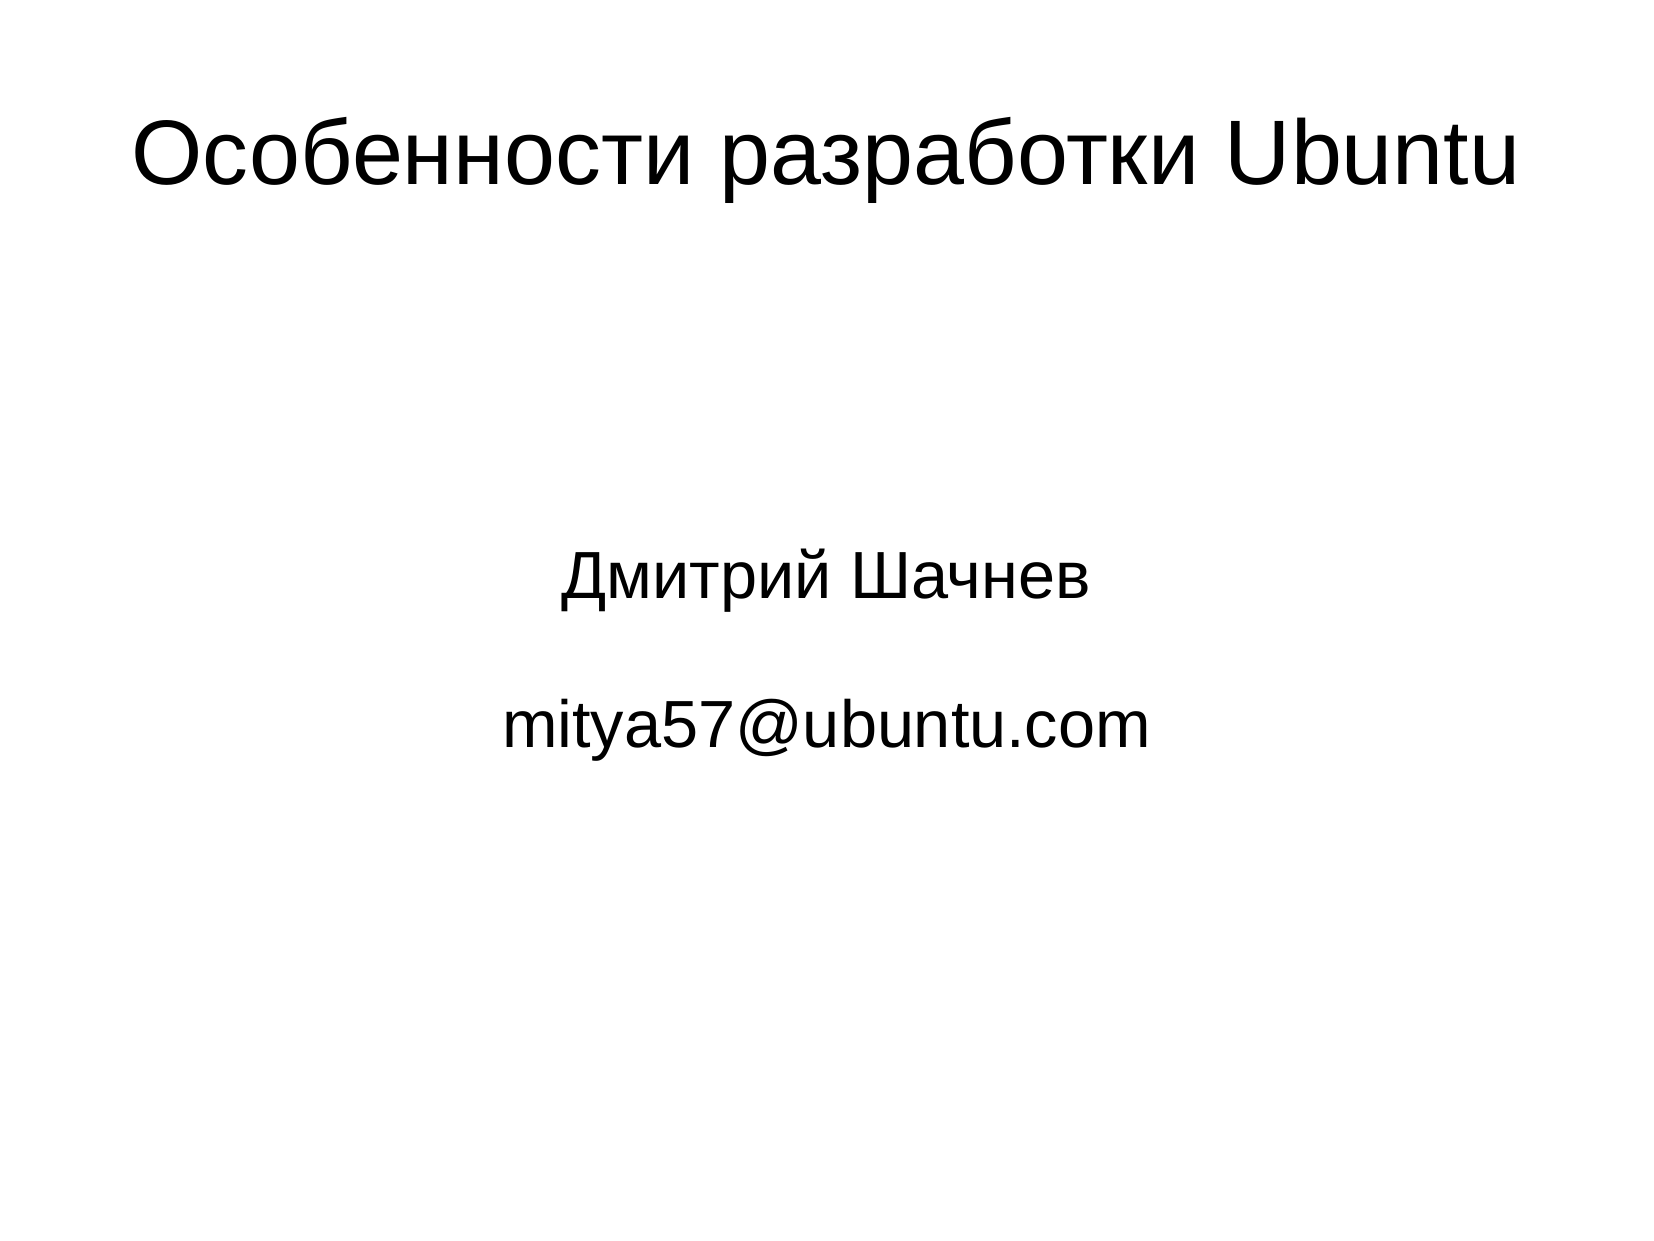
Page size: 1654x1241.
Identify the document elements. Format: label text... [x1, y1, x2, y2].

title Особенности разработки Ubuntu [82, 49, 1571, 257]
subtitle Дмитрий Шачнев mitya57@ubuntu.com [82, 290, 1571, 1010]
